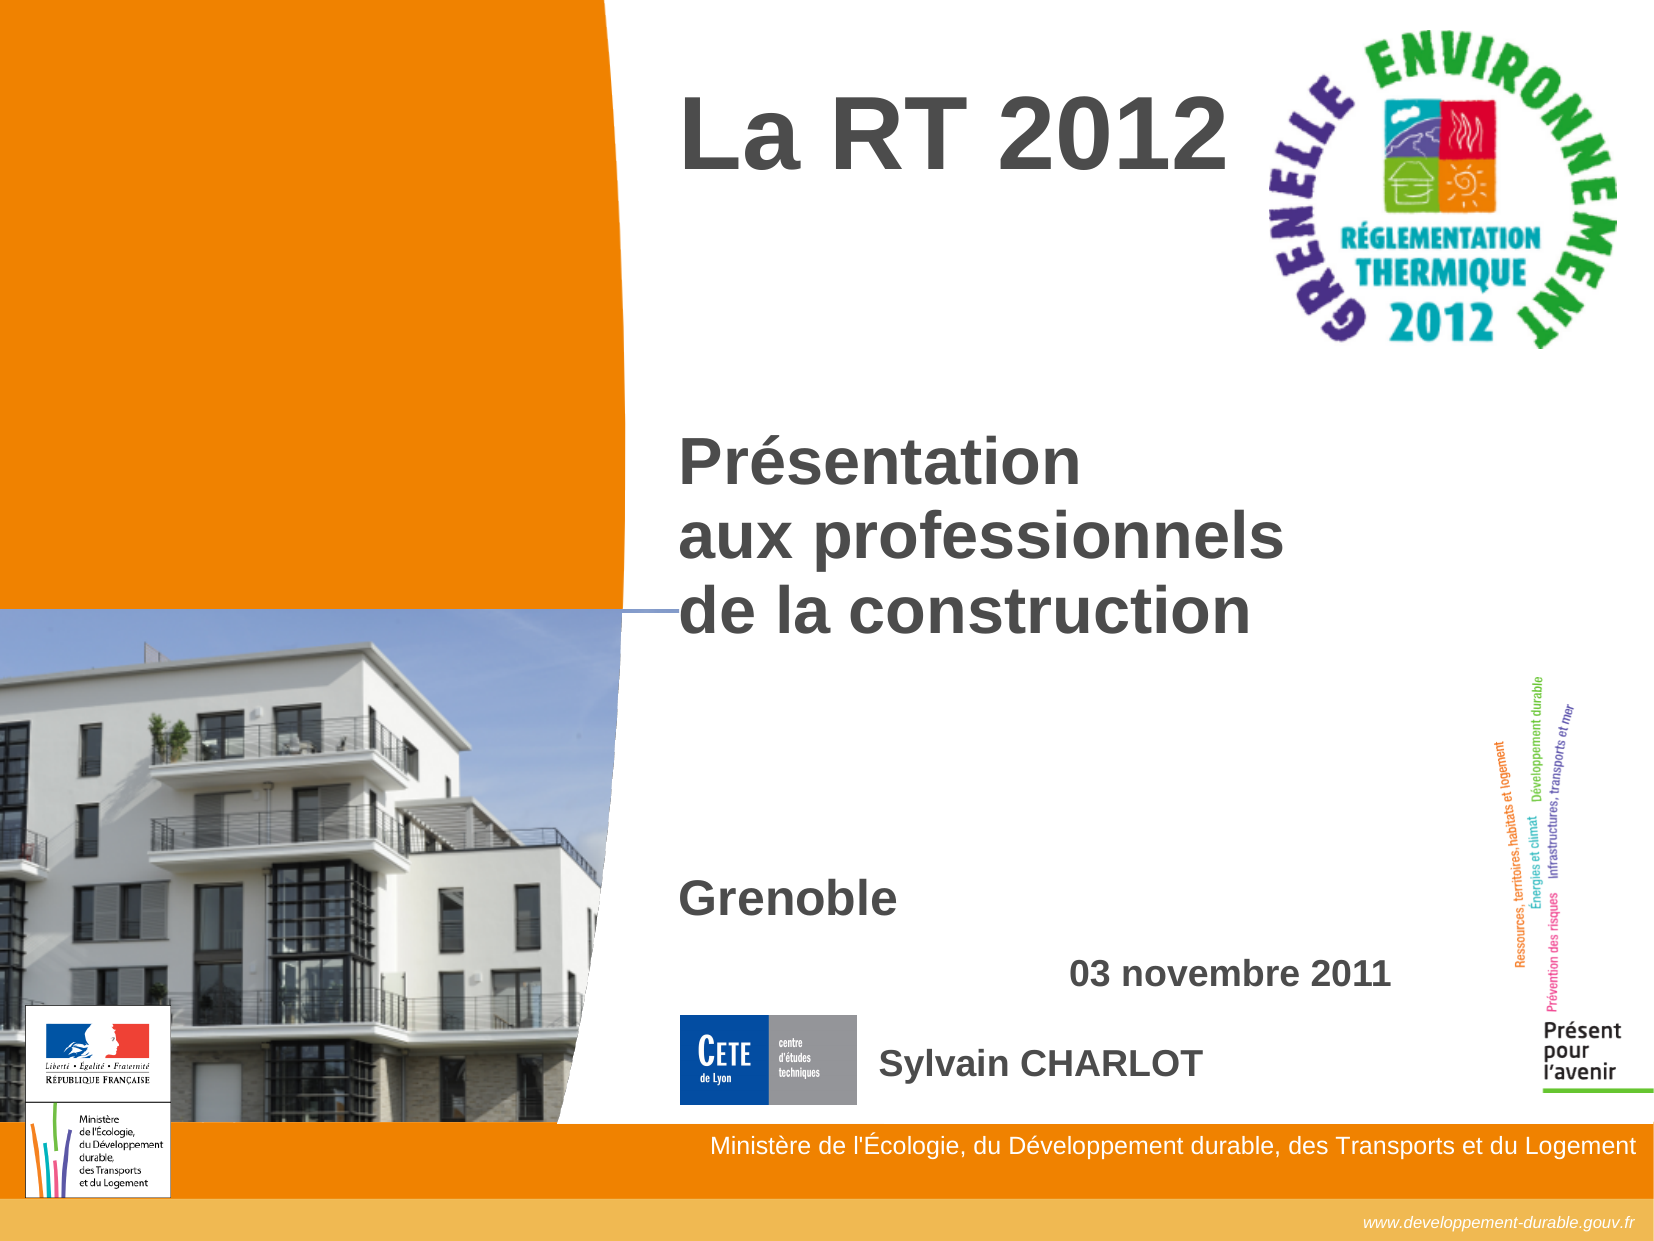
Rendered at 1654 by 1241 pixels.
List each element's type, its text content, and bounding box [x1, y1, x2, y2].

text_box www.developpement-durable.gouv.fr [998, 1205, 1650, 1240]
text_box Ministère de l'Écologie, du Développement durable, des Transports et du Logement [562, 1124, 1654, 1197]
picture [0, 0, 1654, 1241]
title La RT 2012 Présentation aux professionnels de la construction Grenoble 03 novembre 2011 Sylvain CHARLOT [678, 76, 1595, 1086]
